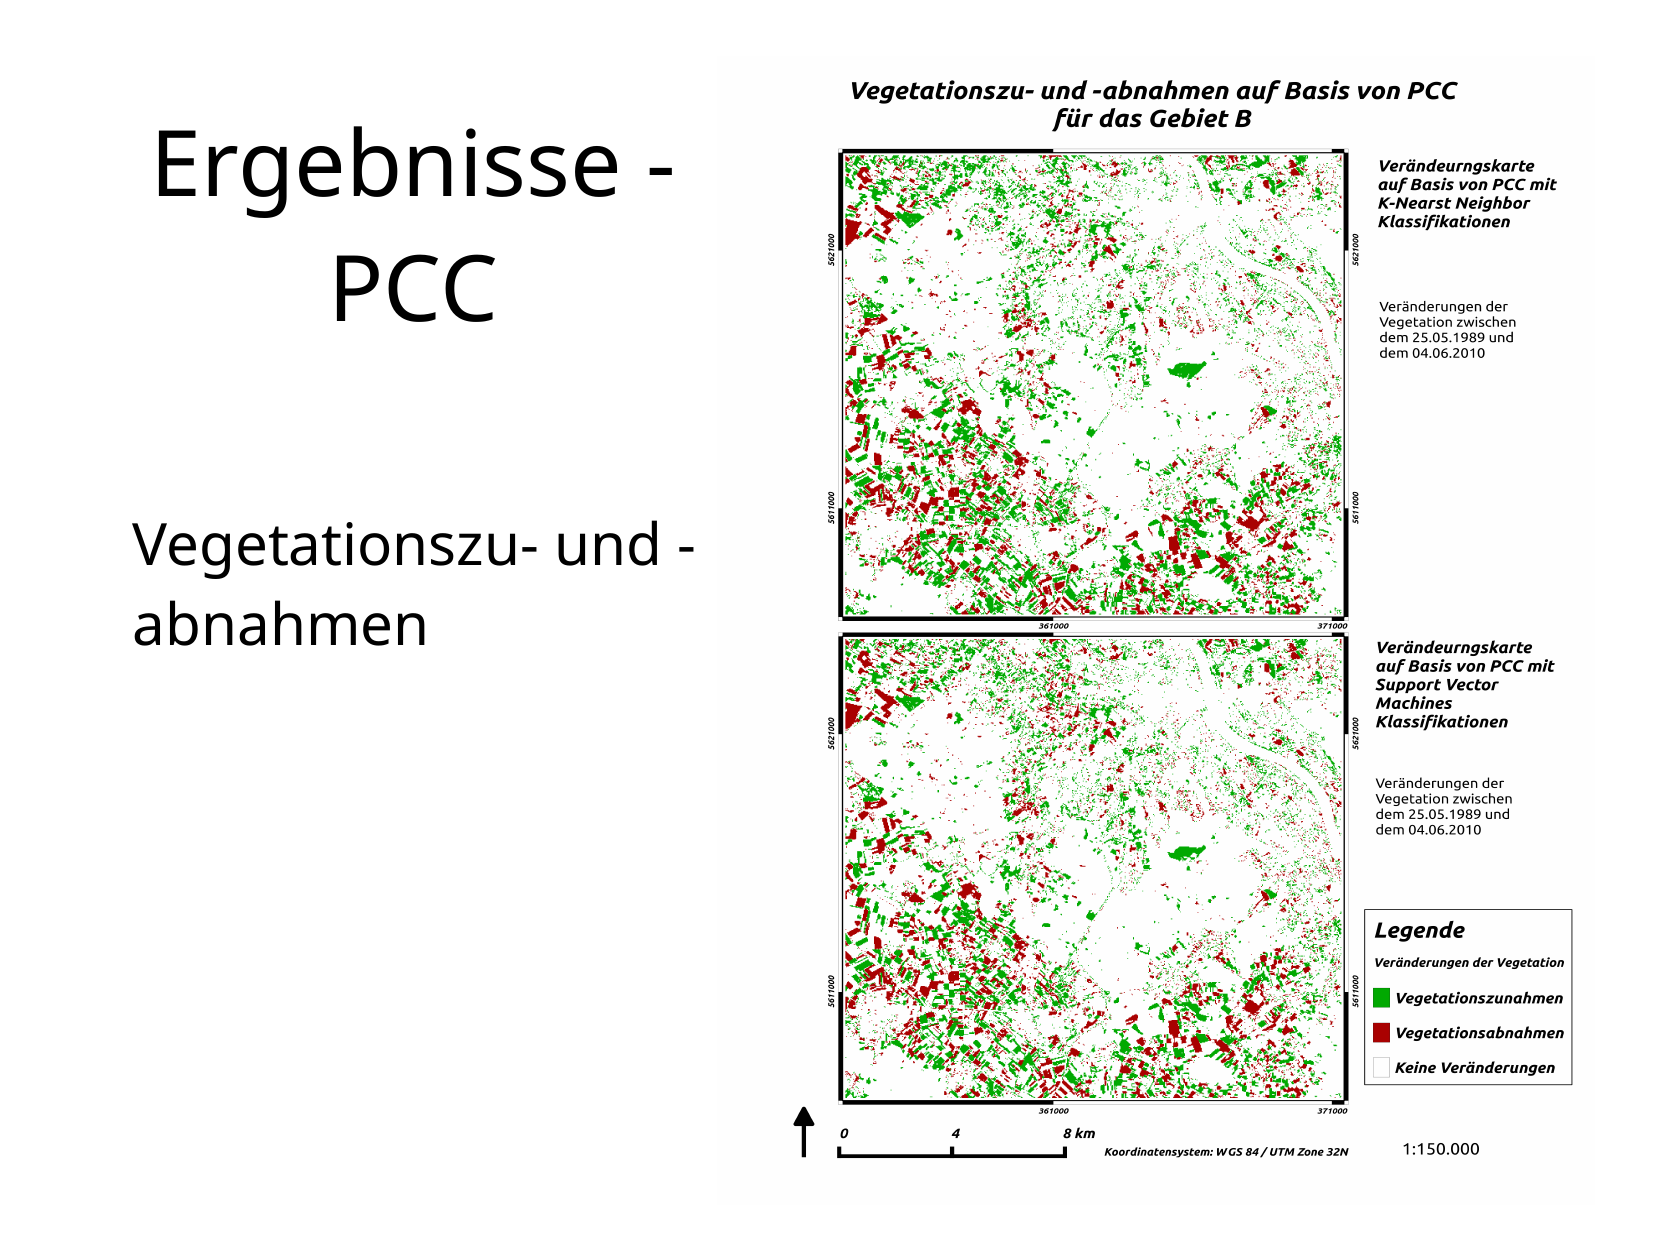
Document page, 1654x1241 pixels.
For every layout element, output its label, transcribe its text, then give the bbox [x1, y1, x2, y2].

picture [717, 56, 1595, 1205]
title Ergebnisse - PCC [70, 47, 756, 400]
text_box Vegetationszu- und -abnahmen [118, 496, 756, 756]
